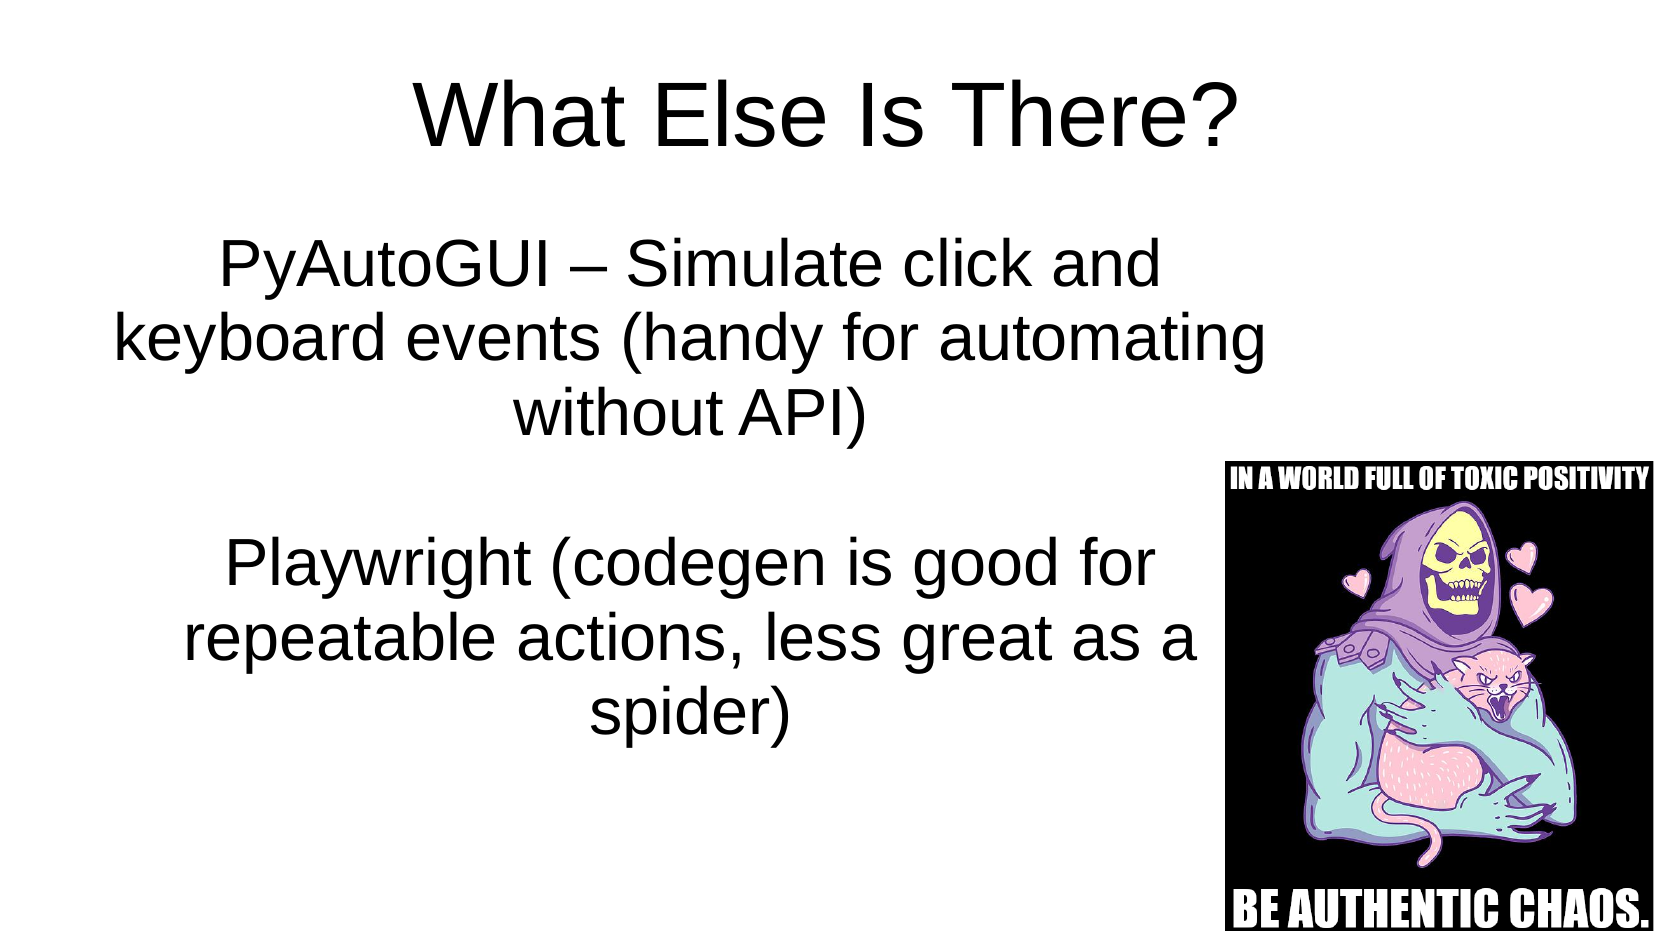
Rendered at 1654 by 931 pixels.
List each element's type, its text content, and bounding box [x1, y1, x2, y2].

title What Else Is There? [82, 37, 1571, 193]
picture [1225, 461, 1654, 931]
subtitle PyAutoGUI – Simulate click and keyboard events (handy for automating without API) Playwright (codegen is good for repeatable actions, less great as a spider) [82, 217, 1300, 758]
